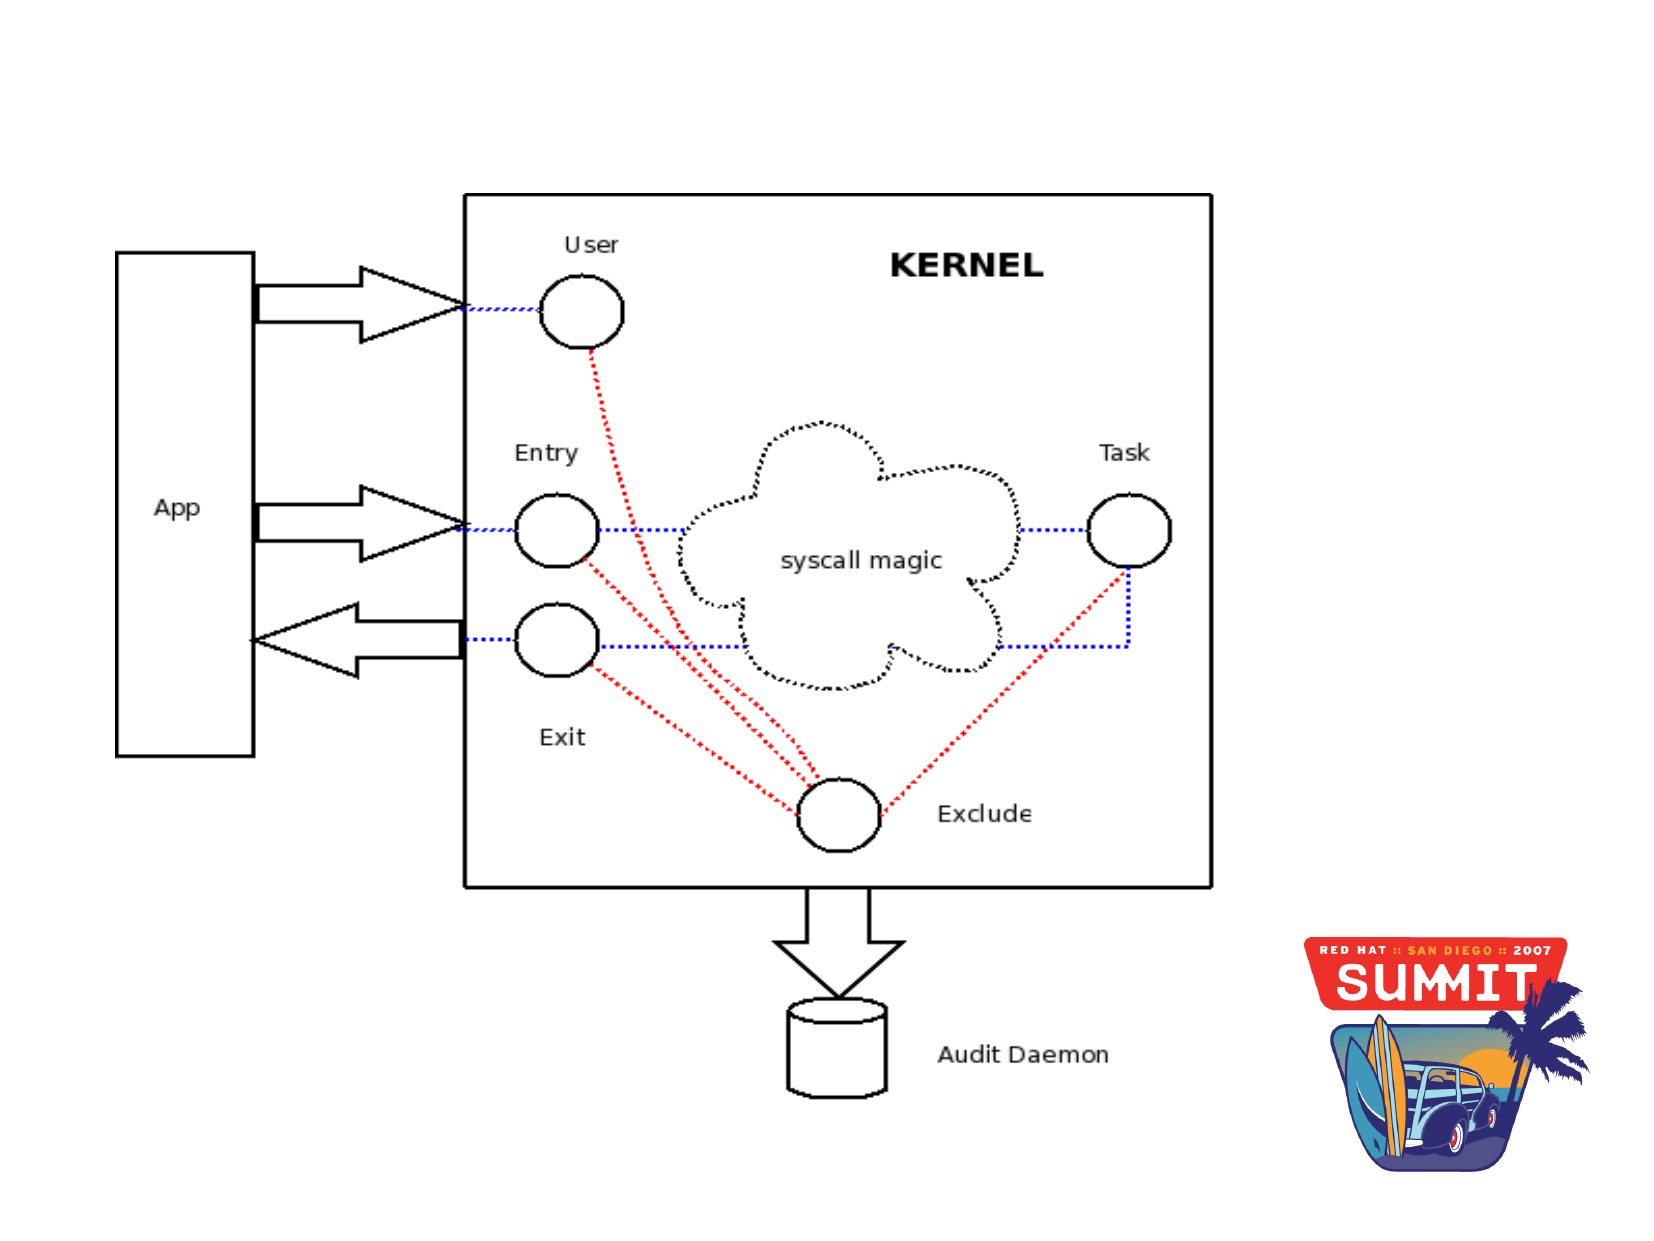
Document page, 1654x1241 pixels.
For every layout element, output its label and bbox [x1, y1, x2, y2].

picture [115, 193, 1216, 1147]
picture [1304, 937, 1590, 1172]
